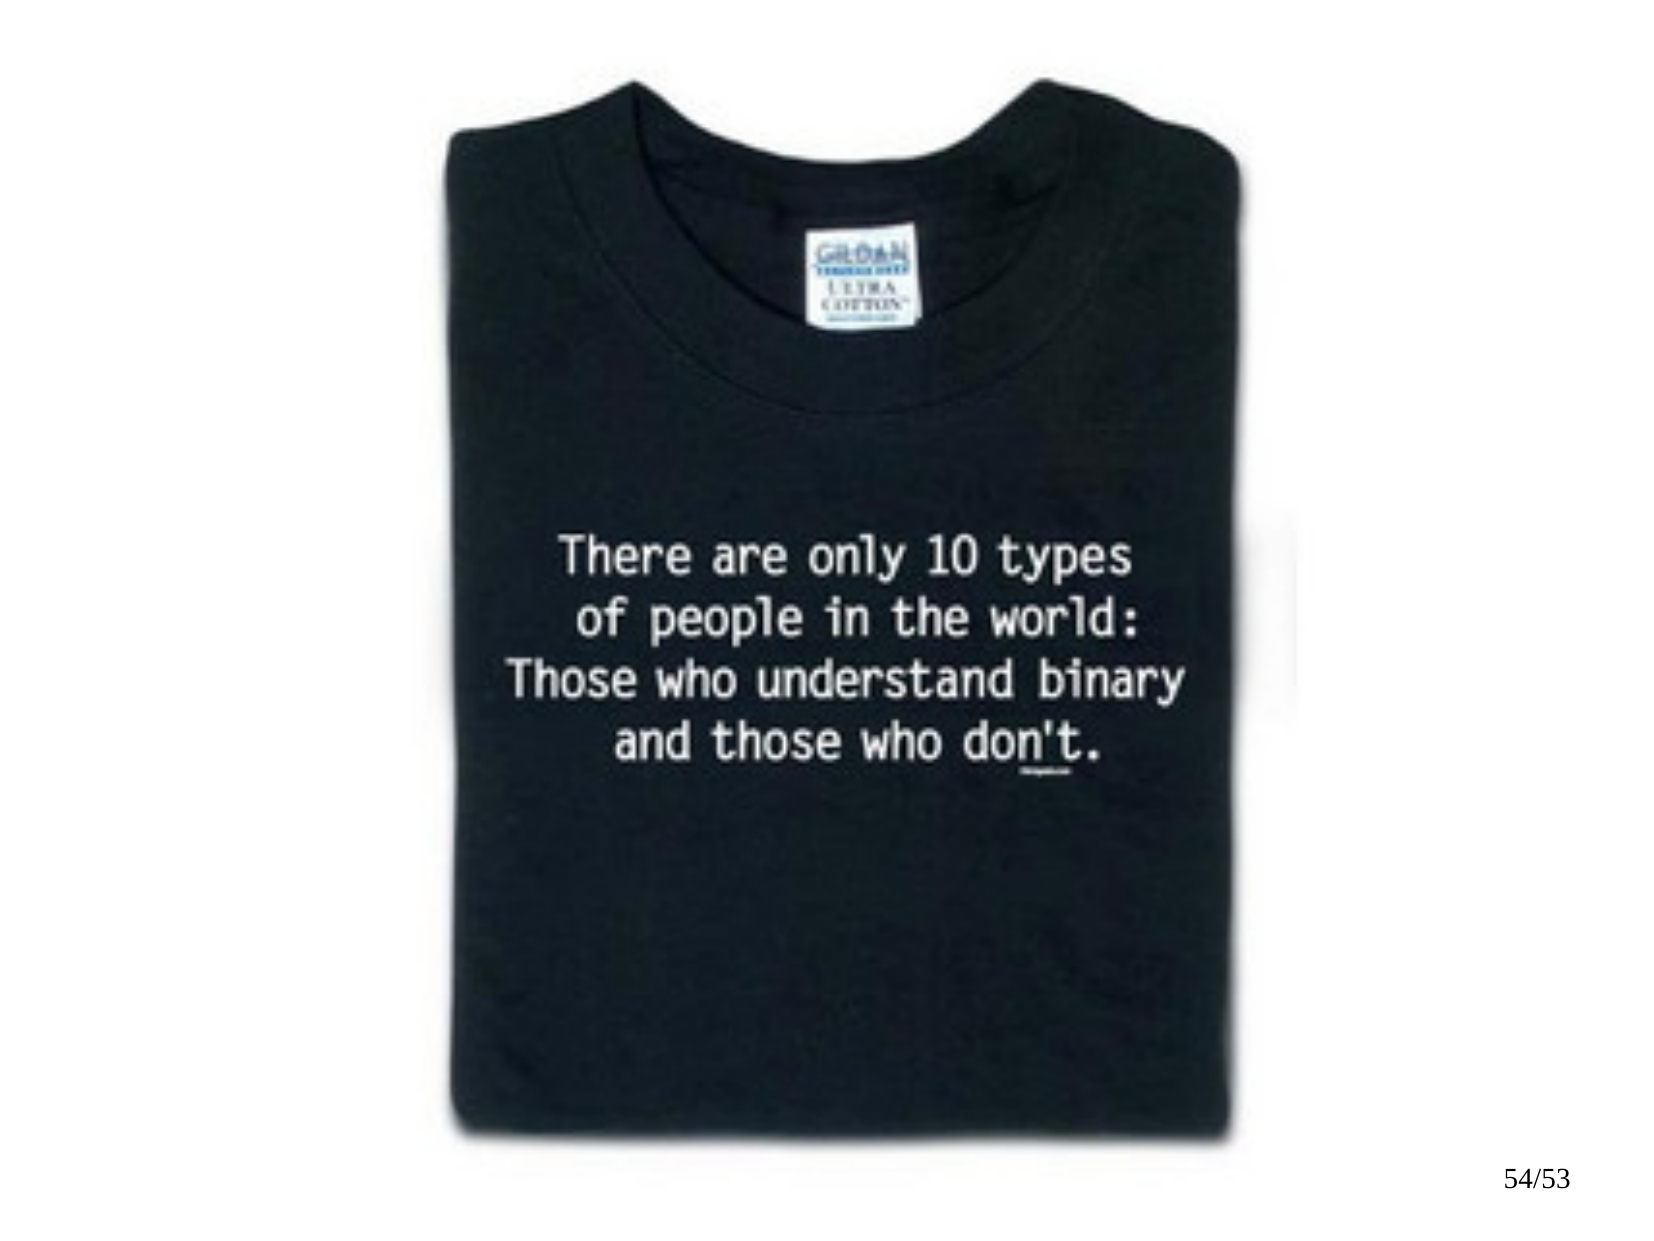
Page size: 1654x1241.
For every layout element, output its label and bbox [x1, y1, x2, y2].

picture [266, 37, 1426, 1197]
